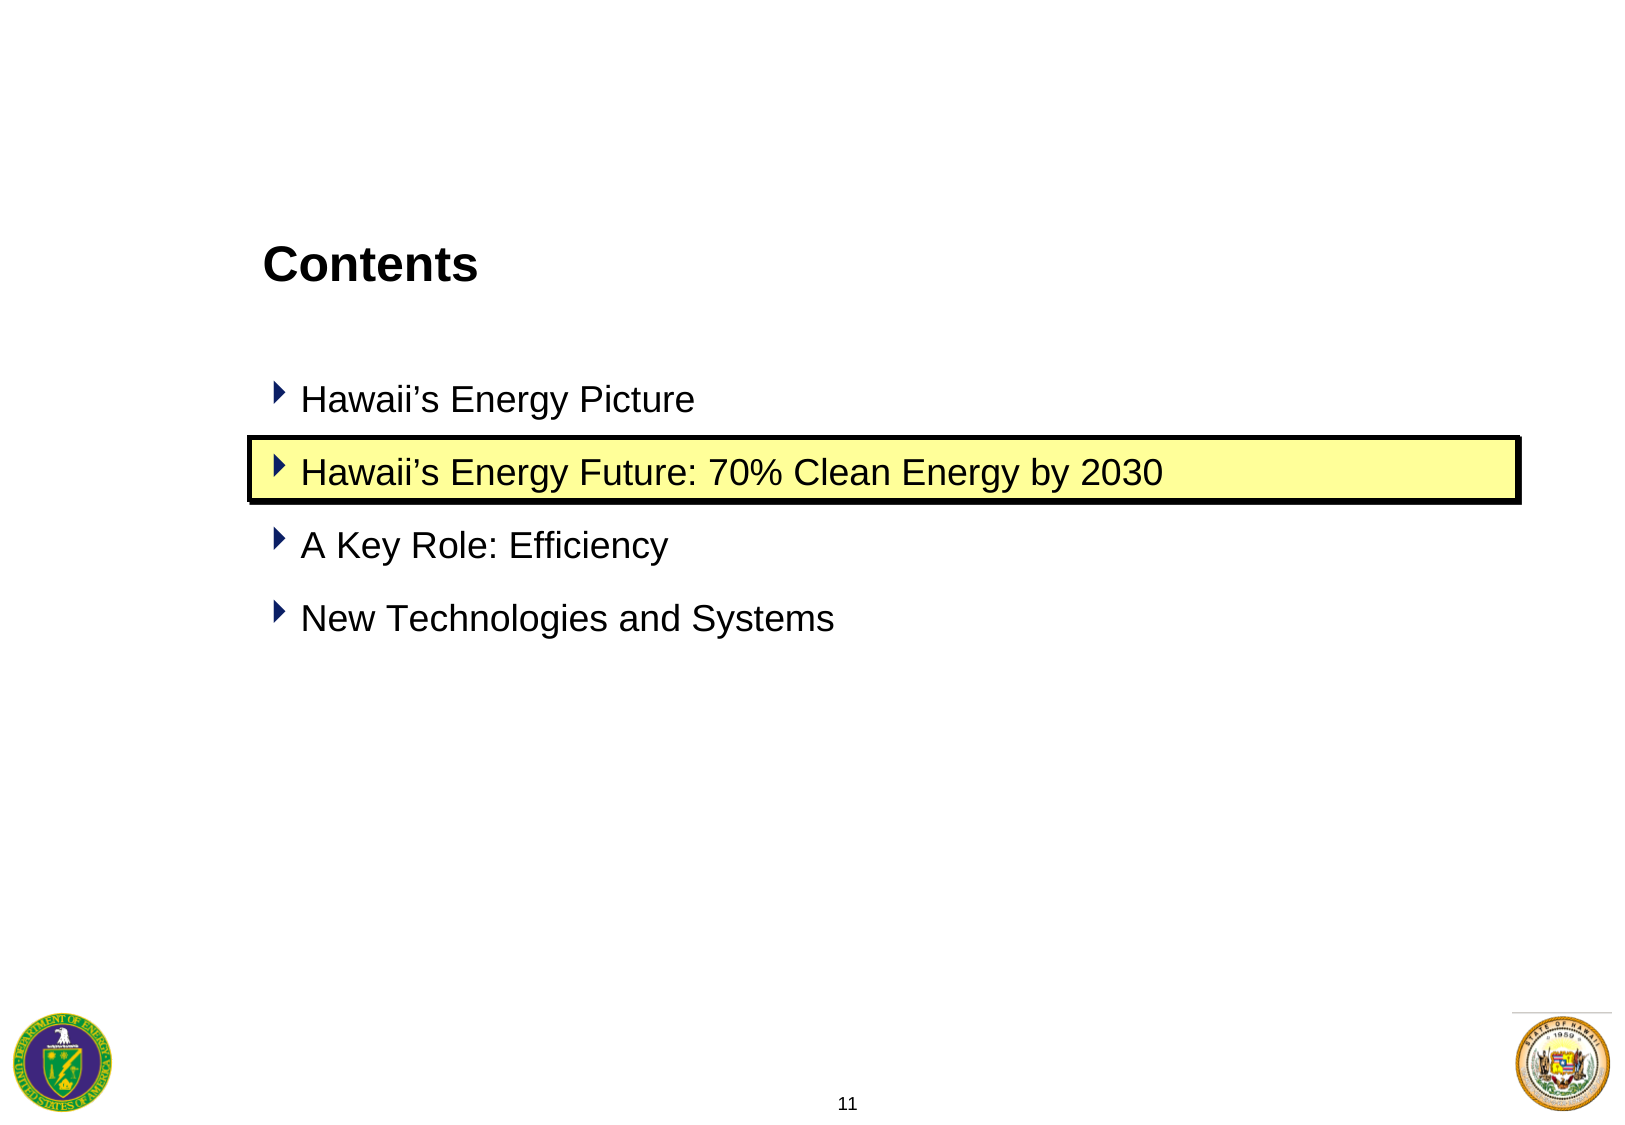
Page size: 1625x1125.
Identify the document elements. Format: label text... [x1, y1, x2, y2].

text_box [249, 437, 262, 500]
text_box Contents [262, 112, 1363, 300]
picture [12, 1012, 113, 1113]
text_box Hawaii’s Energy Picture Hawaii’s Energy Future: 70% Clean Energy by 2030 A Key Role: Efficiency New Technologies and Systems [262, 374, 1538, 938]
picture [1512, 1012, 1612, 1113]
